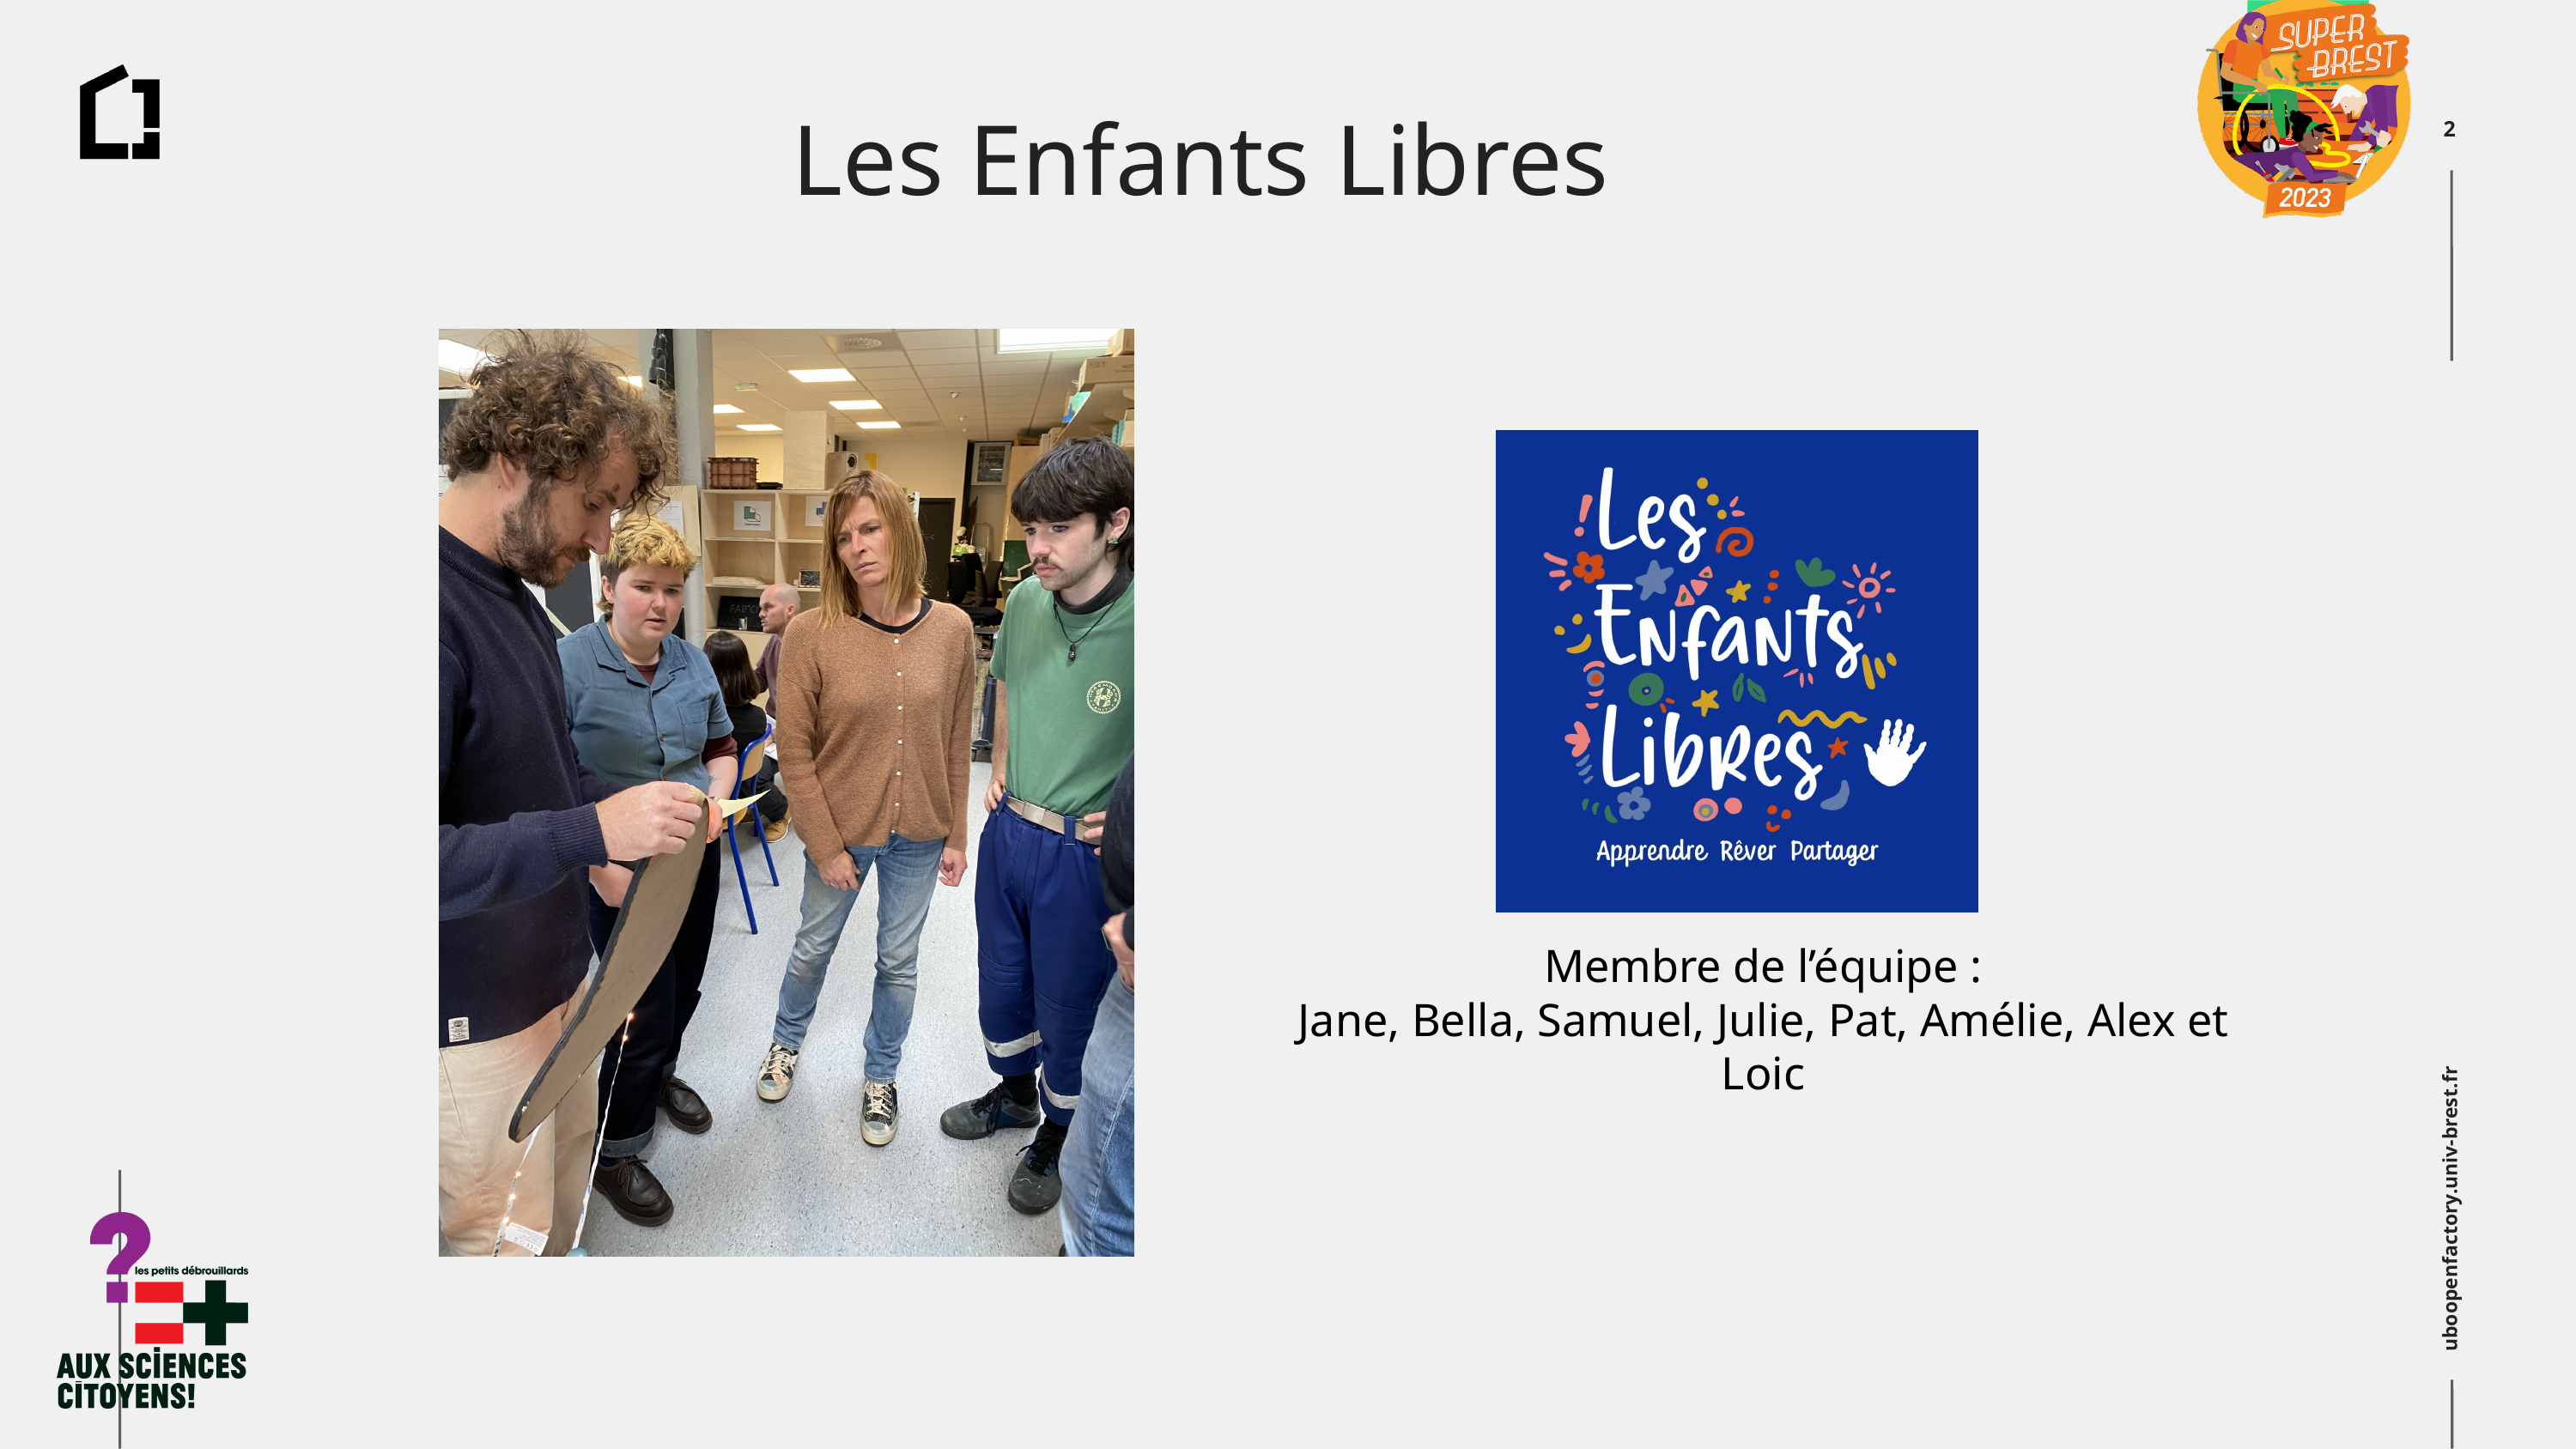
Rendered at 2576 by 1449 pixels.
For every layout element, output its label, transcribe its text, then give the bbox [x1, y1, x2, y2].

picture [439, 329, 1134, 1257]
list Membre de l’équipe : Jane, Bella, Samuel, Julie, Pat, Amélie, Alex et Loic [1231, 937, 2232, 1319]
title Les Enfants Libres [273, 94, 2129, 311]
picture [1496, 430, 1978, 912]
picture [0, 0, 239, 239]
slide_number <number> [2430, 93, 2456, 145]
picture [57, 1212, 248, 1409]
picture [2175, 0, 2430, 239]
